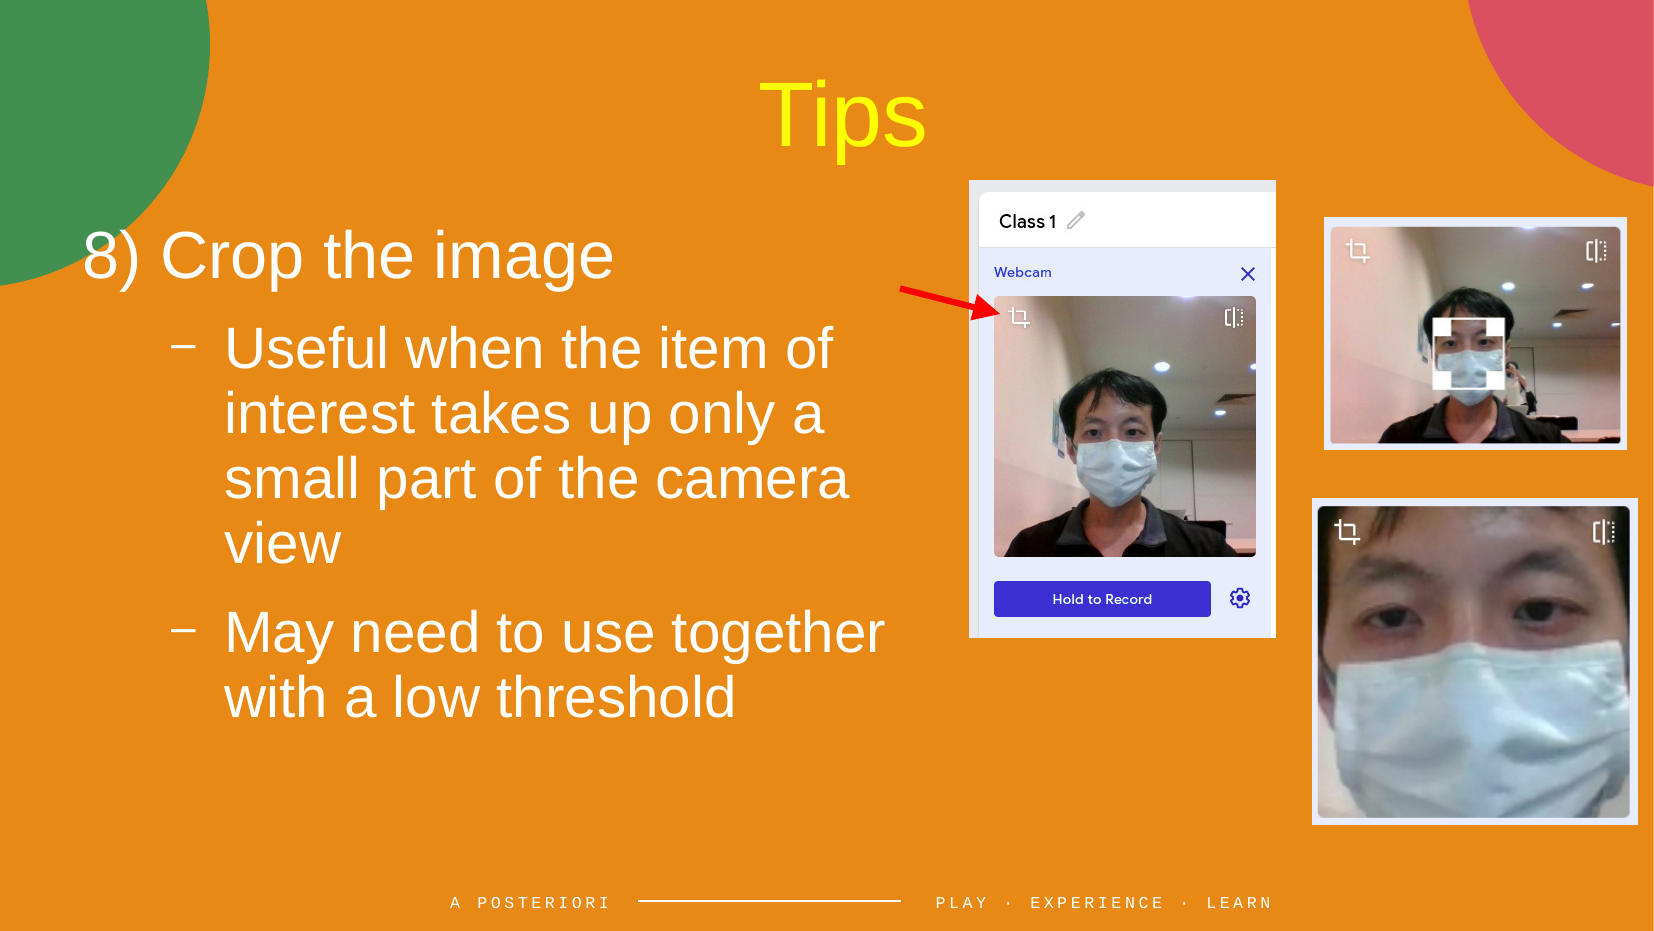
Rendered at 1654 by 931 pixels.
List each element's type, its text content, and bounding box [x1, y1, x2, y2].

picture [1324, 217, 1627, 451]
picture [969, 180, 1276, 638]
list 8) Crop the image Useful when the item of interest takes up only a small part of the camera view May need to use together with a low threshold [82, 217, 1571, 758]
title Tips [187, 37, 1501, 193]
picture [1312, 498, 1638, 826]
